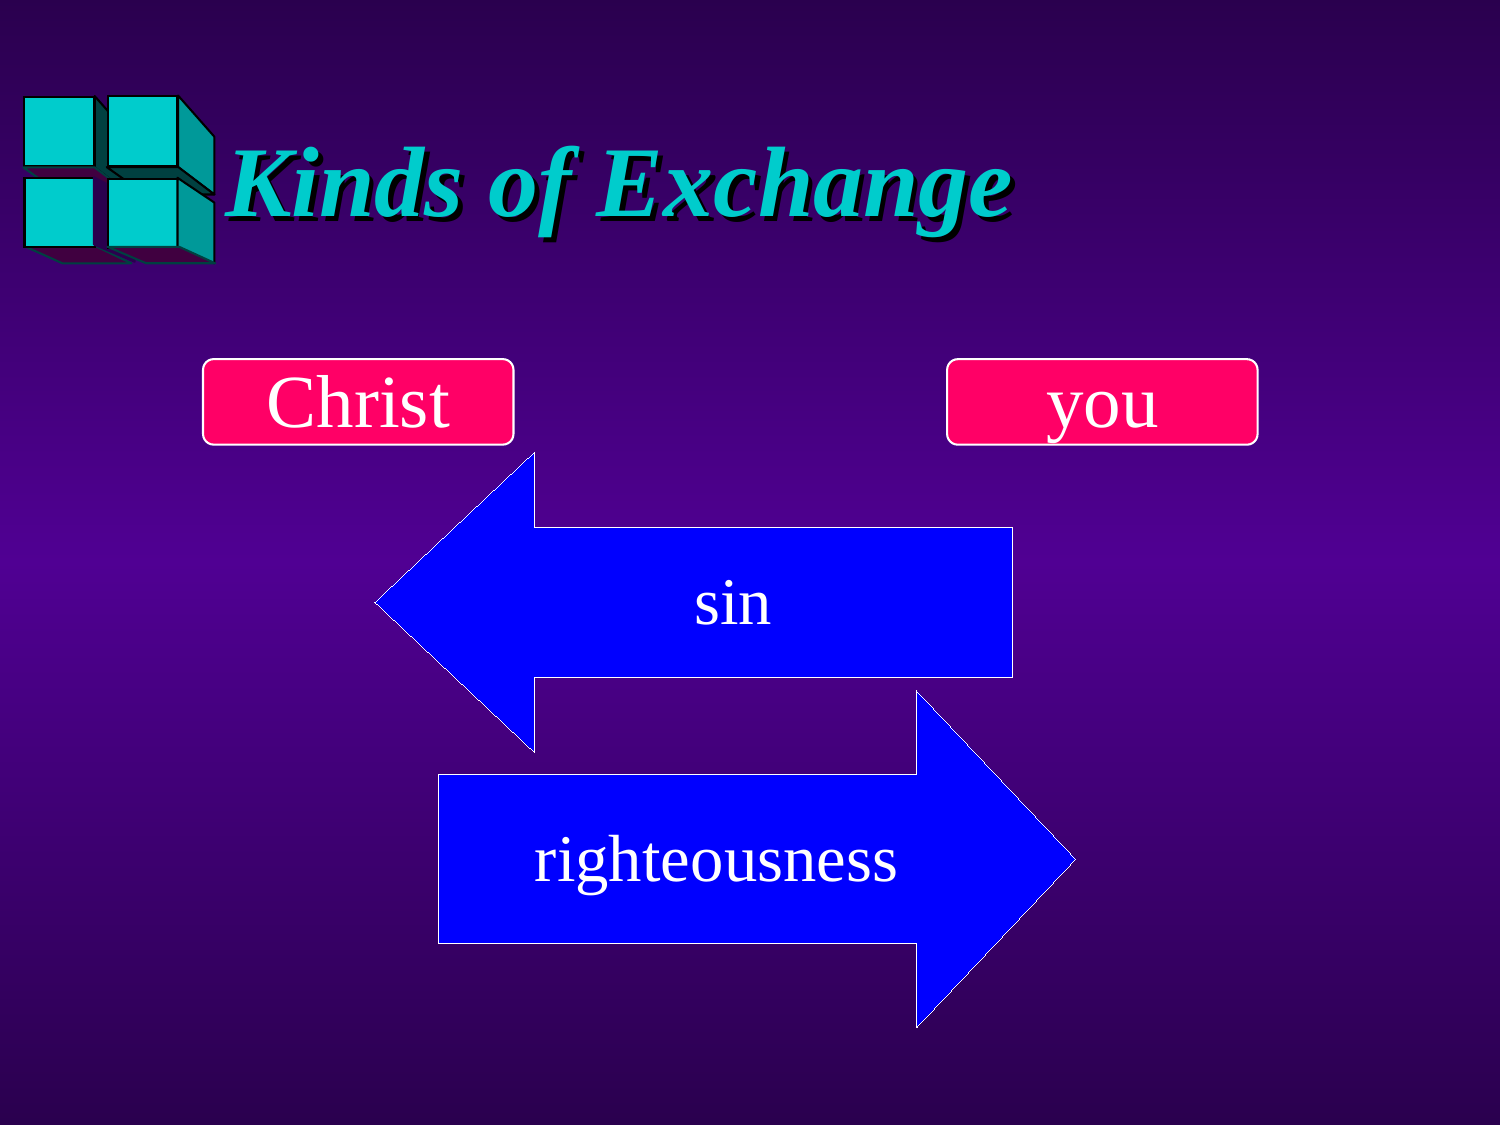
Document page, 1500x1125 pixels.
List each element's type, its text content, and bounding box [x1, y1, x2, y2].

text_box Christ [203, 359, 514, 445]
text_box sin [374, 452, 1013, 753]
text_box righteousness [438, 690, 1076, 1028]
title Kinds of Exchange [224, 62, 1388, 303]
text_box you [947, 359, 1258, 445]
